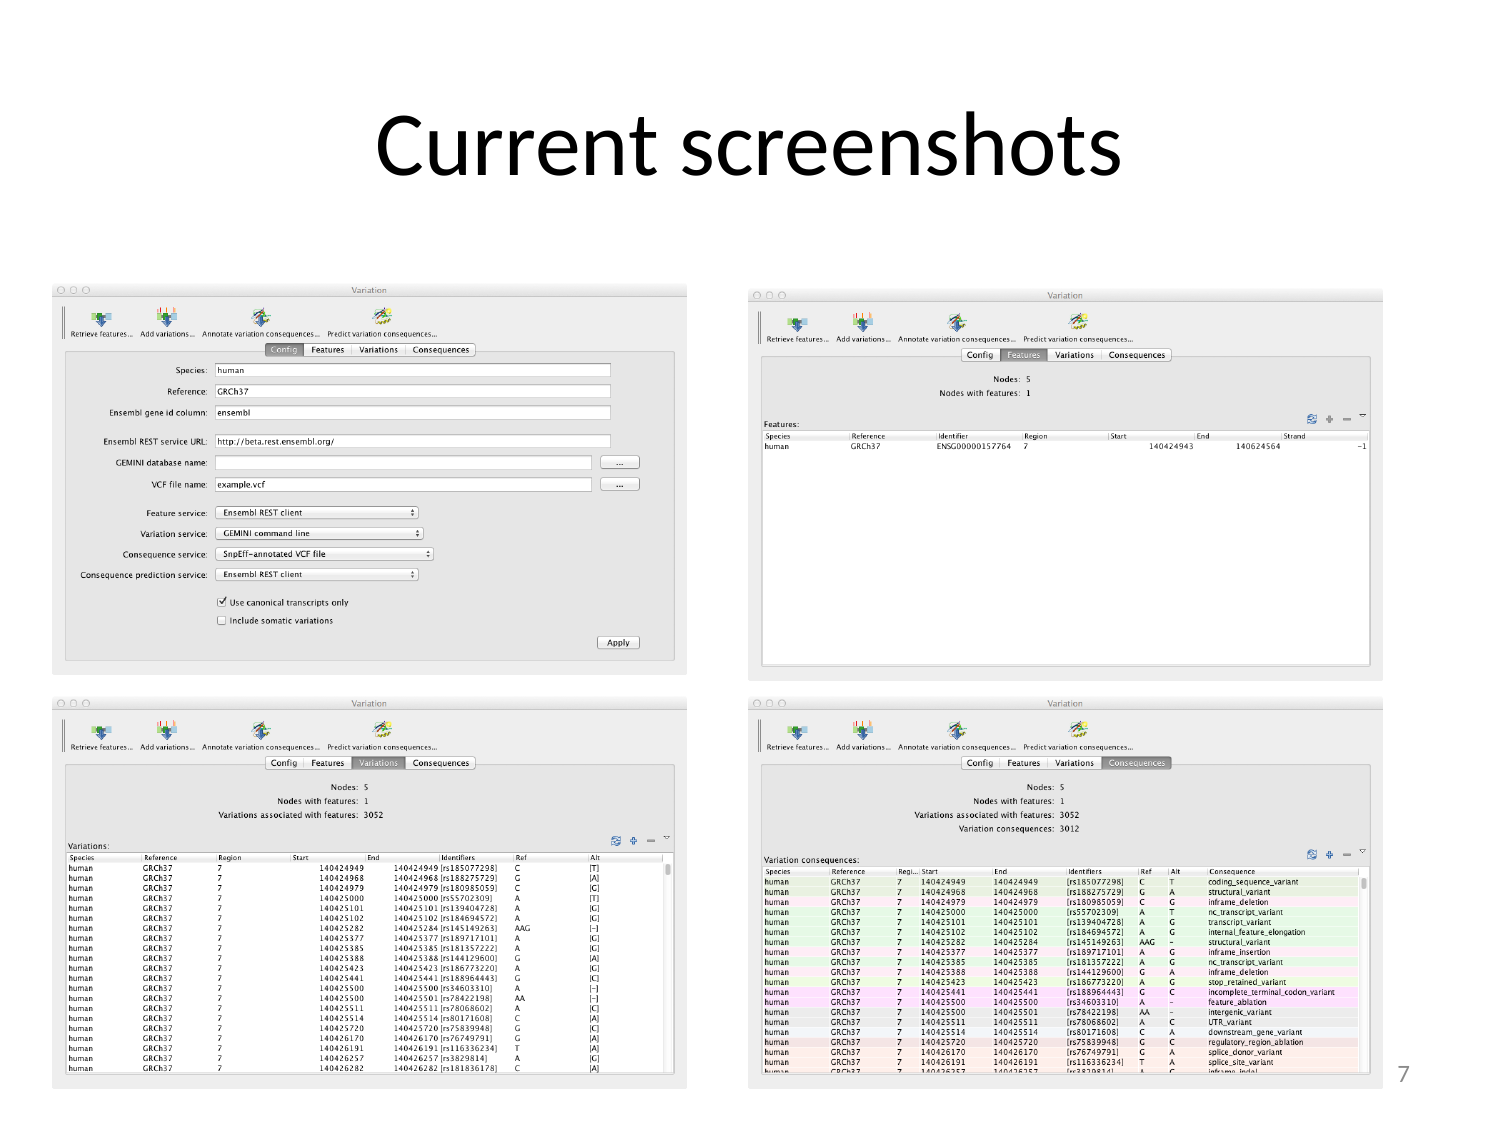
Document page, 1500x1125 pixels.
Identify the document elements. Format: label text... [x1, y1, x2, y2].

picture [748, 288, 1383, 681]
slide_number <number> [1074, 1042, 1425, 1103]
picture [748, 696, 1383, 1089]
picture [52, 283, 687, 675]
title Current screenshots [75, 45, 1425, 233]
picture [52, 696, 687, 1089]
